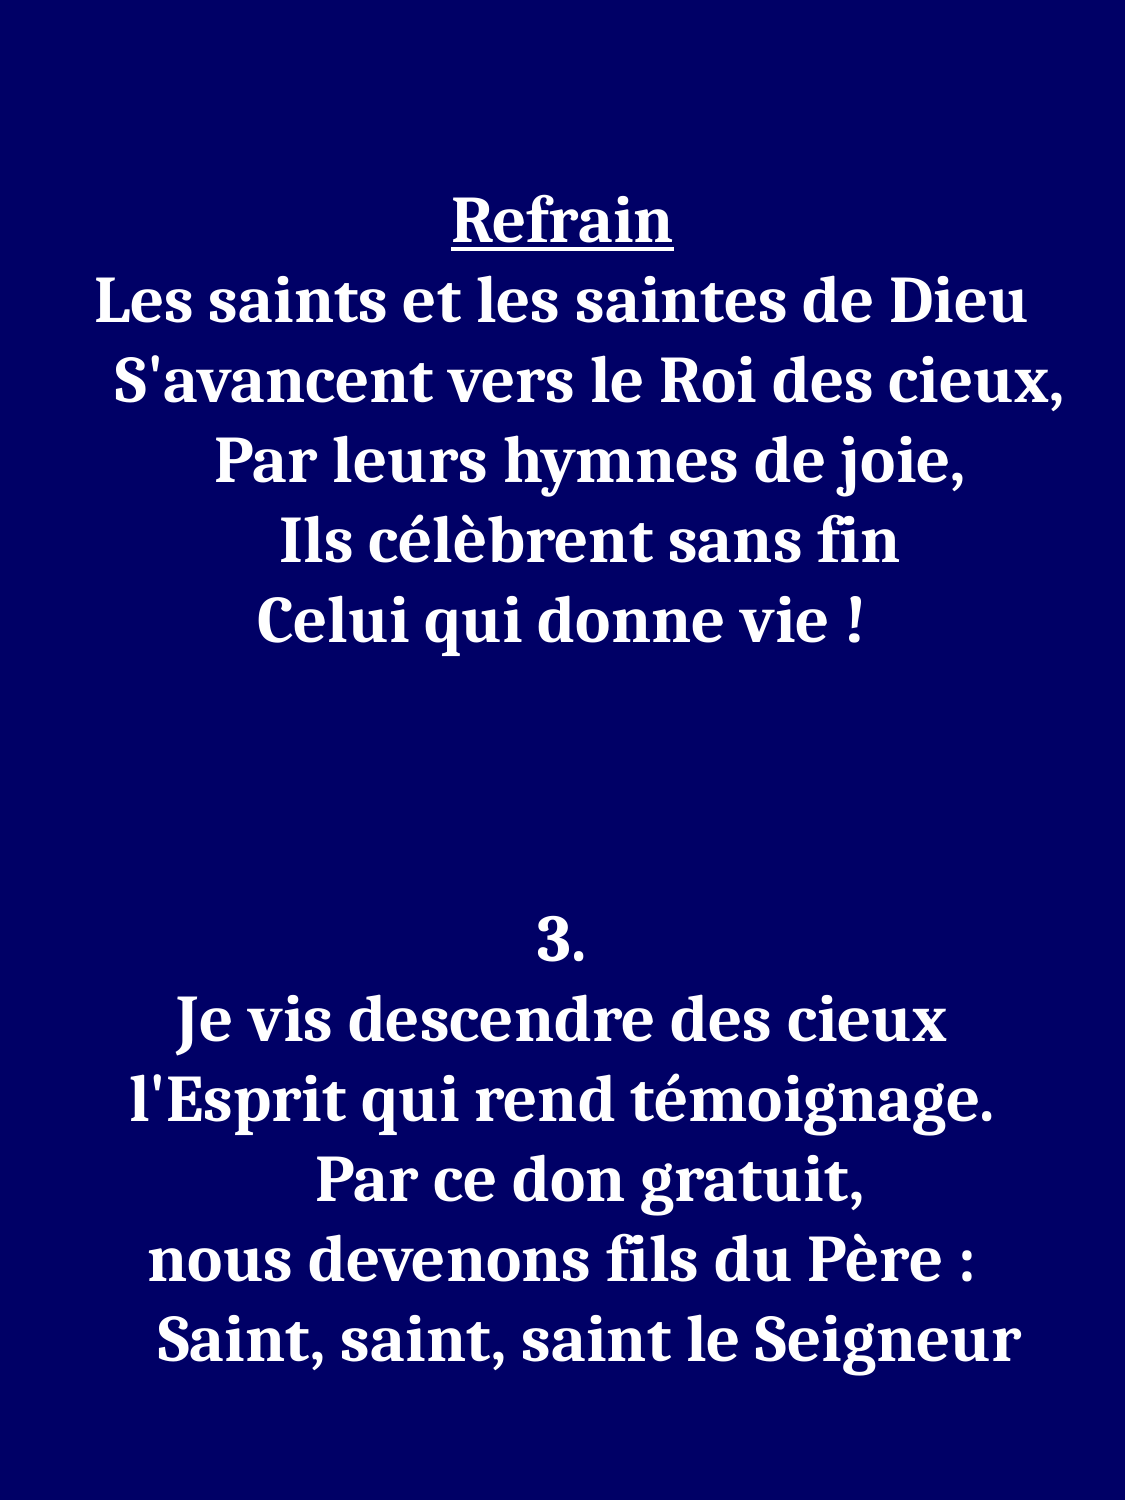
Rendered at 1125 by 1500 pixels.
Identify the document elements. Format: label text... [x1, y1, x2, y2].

text_box Refrain Les saints et les saintes de Dieu S'avancent vers le Roi des cieux, Par leurs hymnes de joie, Ils célèbrent sans fin Celui qui donne vie ! 3. Je vis descendre des cieux l'Esprit qui rend témoignage. Par ce don gratuit, nous devenons fils du Père : Saint, saint, saint le Seigneur [0, 77, 1125, 1393]
